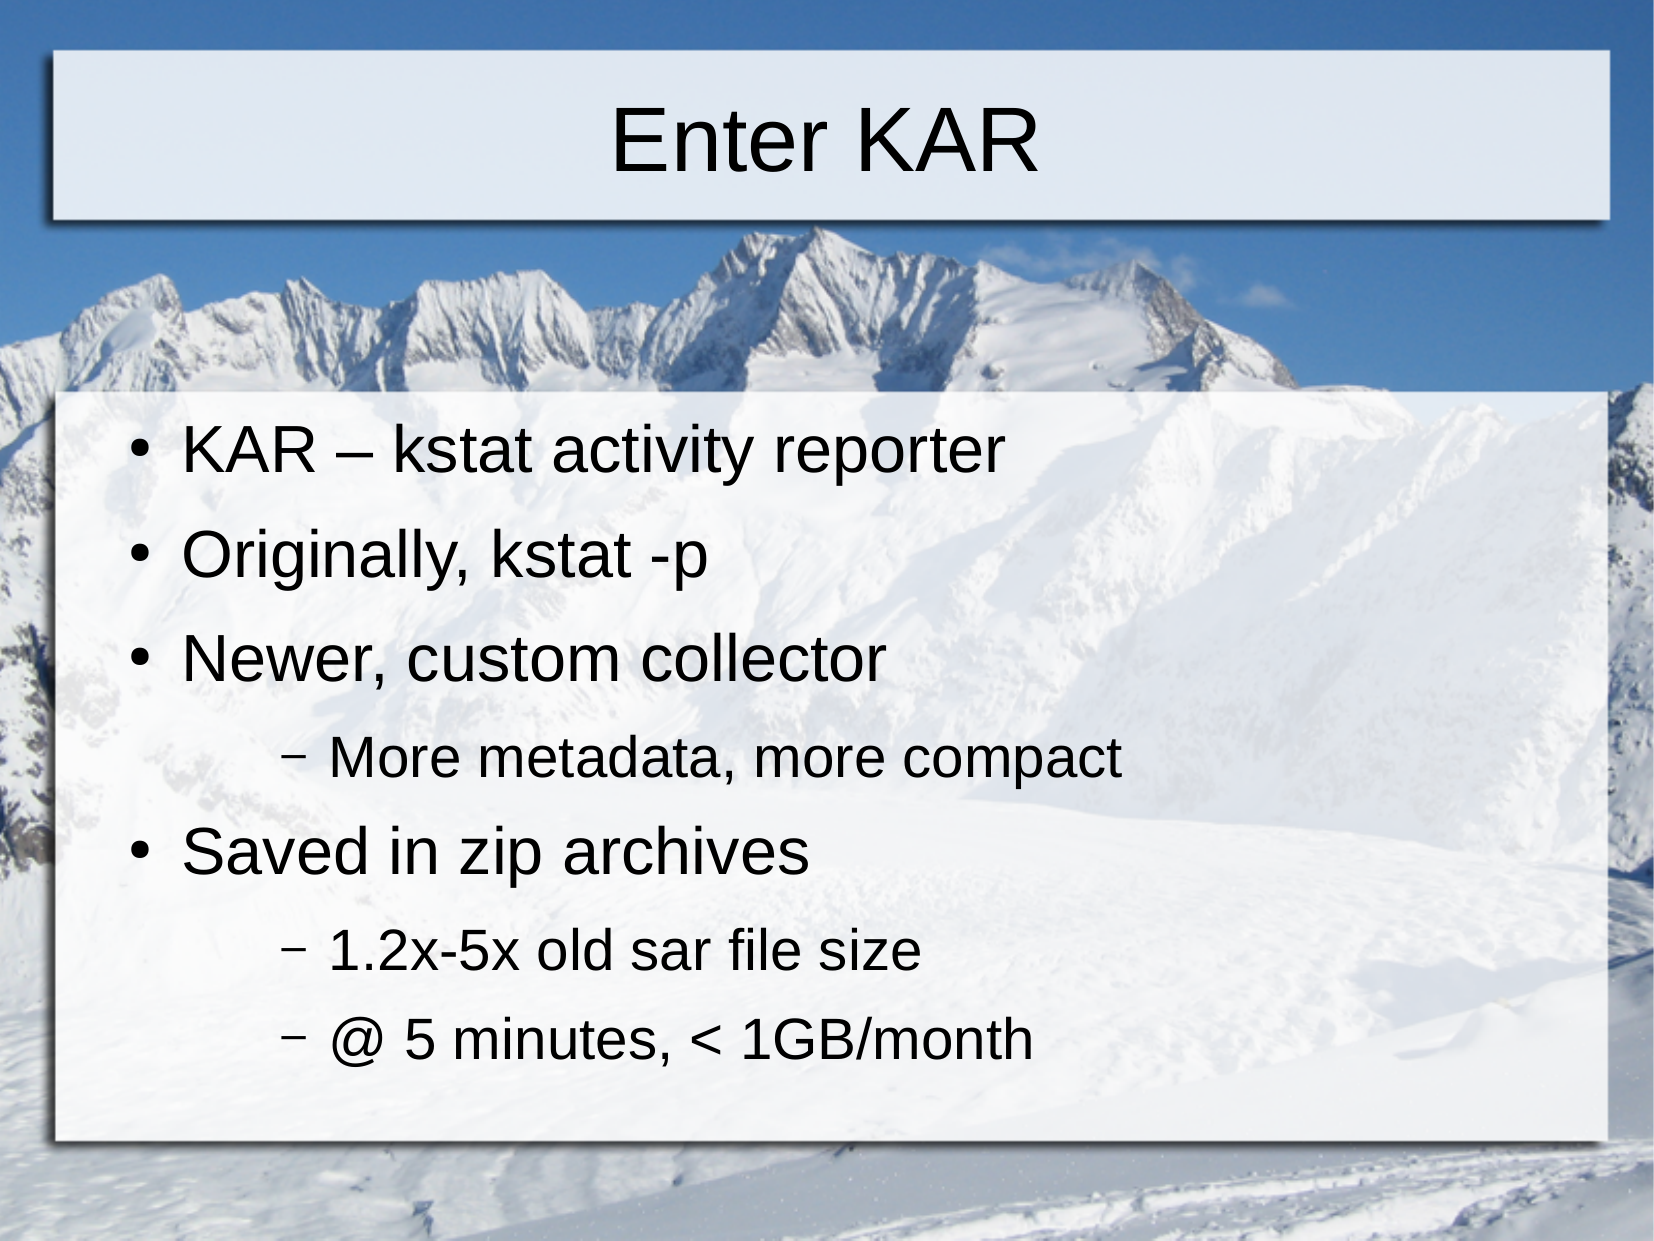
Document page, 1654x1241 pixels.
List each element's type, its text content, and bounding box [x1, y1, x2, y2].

picture [0, 0, 1654, 1241]
list KAR – kstat activity reporter Originally, kstat -p Newer, custom collector More metadata, more compact Saved in zip archives 1.2x-5x old sar file size @ 5 minutes, < 1GB/month [92, 412, 1576, 1093]
title Enter KAR [59, 68, 1595, 212]
